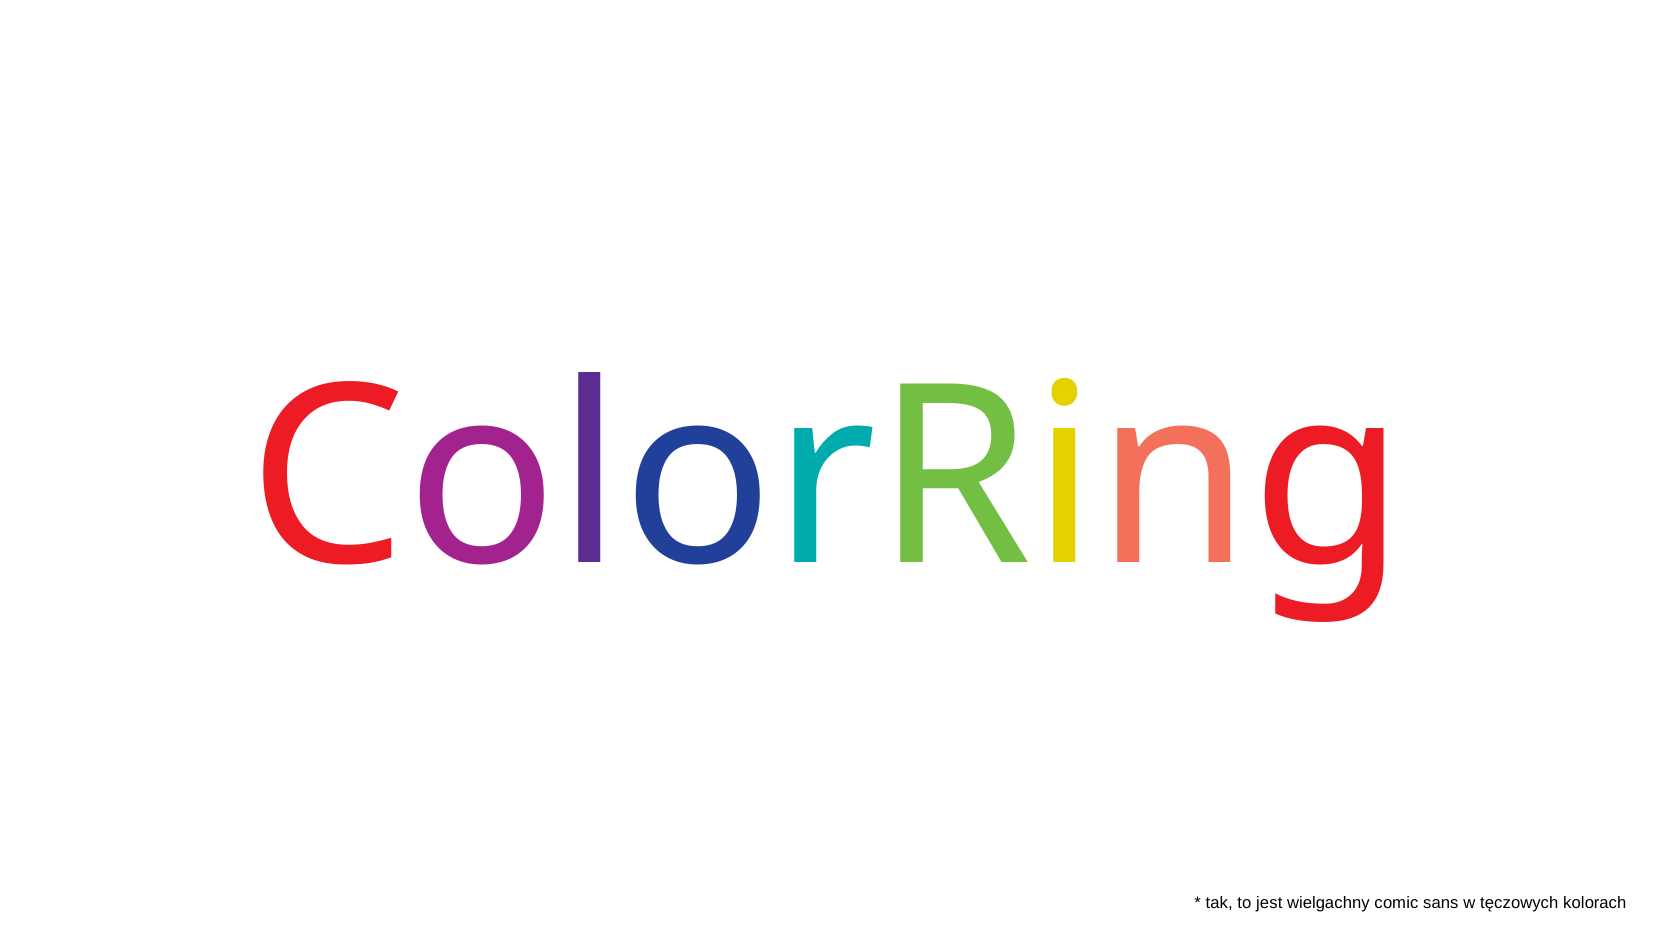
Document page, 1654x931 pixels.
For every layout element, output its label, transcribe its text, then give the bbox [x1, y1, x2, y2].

text_box * tak, to jest wielgachny comic sans w tęczowych kolorach [1169, 885, 1642, 920]
title ColorRing [0, 0, 1654, 931]
